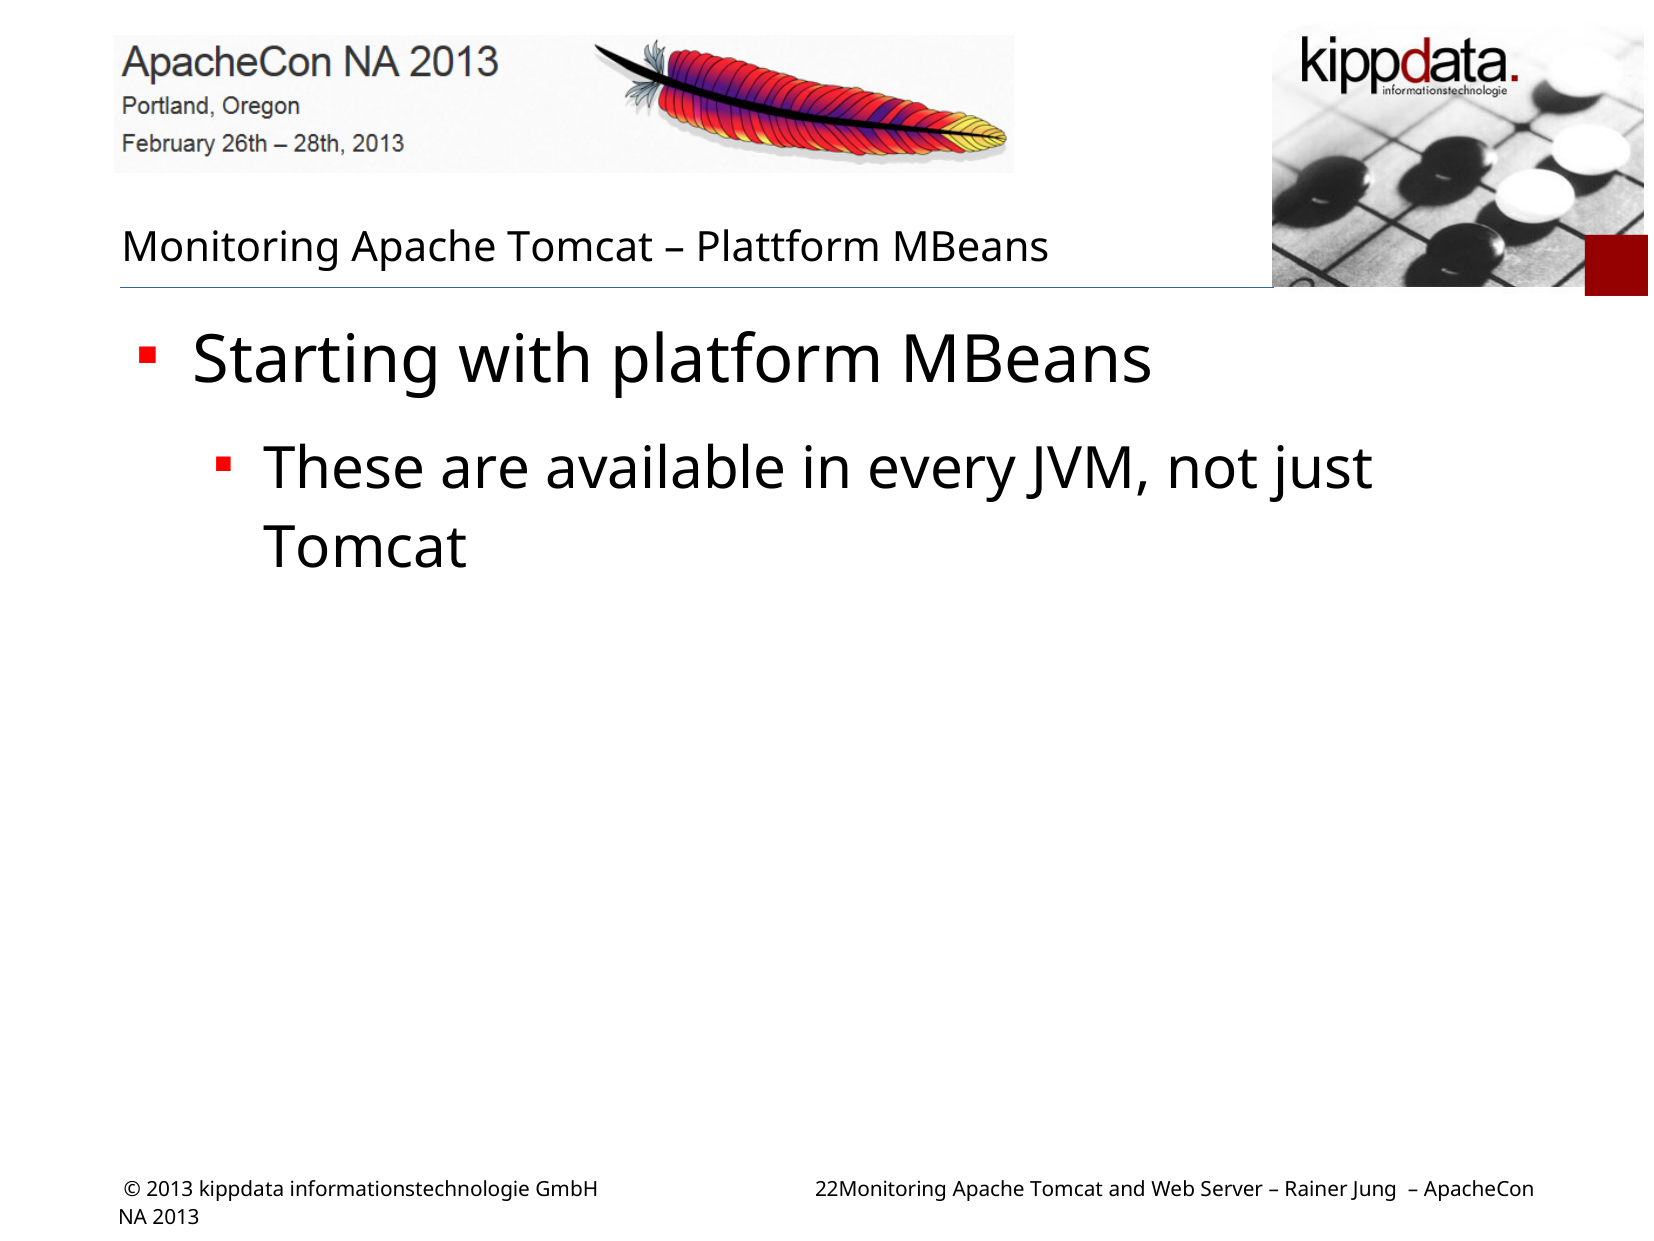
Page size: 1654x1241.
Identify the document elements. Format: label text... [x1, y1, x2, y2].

title Monitoring Apache Tomcat – Plattform MBeans [121, 204, 1242, 286]
list Starting with platform MBeans These are available in every JVM, not just Tomcat [121, 311, 1534, 1173]
picture [114, 35, 1014, 173]
picture [1272, 5, 1648, 302]
